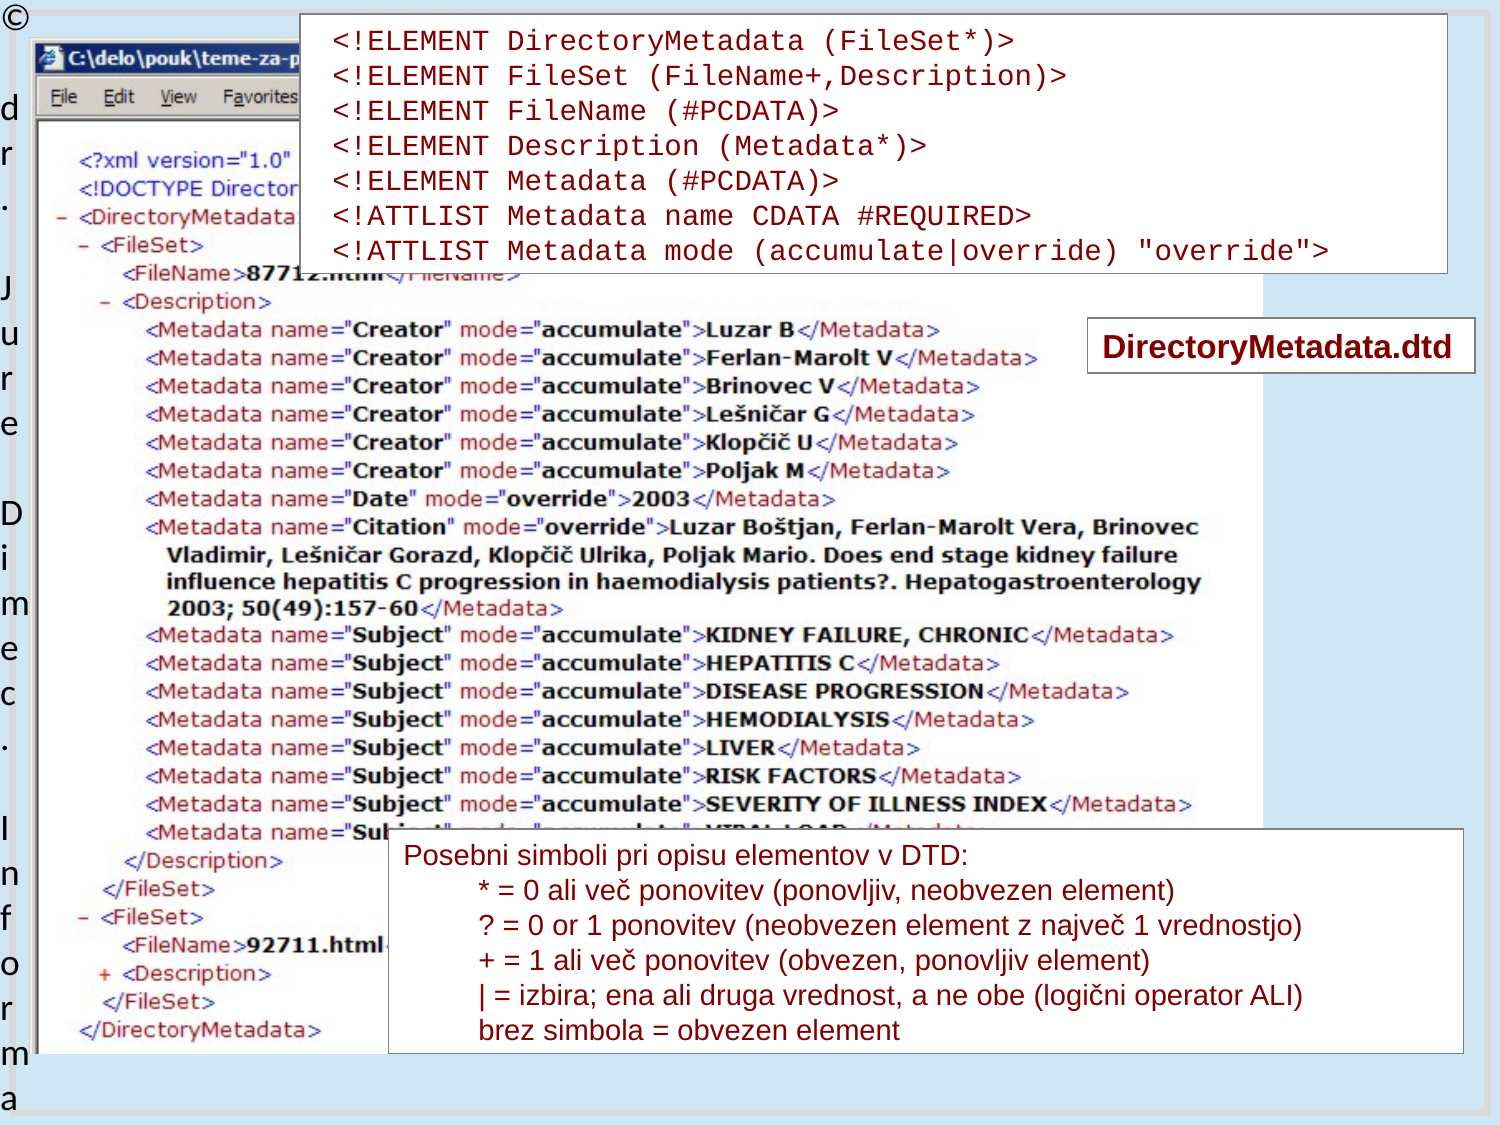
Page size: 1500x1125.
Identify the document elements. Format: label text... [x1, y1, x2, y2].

text_box DirectoryMetadata.dtd [1087, 318, 1475, 373]
text_box <!ELEMENT DirectoryMetadata (FileSet*)> <!ELEMENT FileSet (FileName+,Description)> <!ELEMENT FileName (#PCDATA)> <!ELEMENT Description (Metadata*)> <!ELEMENT Metadata (#PCDATA)> <!ATTLIST Metadata name CDATA #REQUIRED> <!ATTLIST Metadata mode (accumulate|override) "override"> [300, 13, 1448, 274]
picture [29, 37, 1263, 1054]
text_box Posebni simboli pri opisu elementov v DTD: * = 0 ali več ponovitev (ponovljiv, neobvezen element) ? = 0 or 1 ponovitev (neobvezen element z največ 1 vrednostjo) + = 1 ali več ponovitev (obvezen, ponovljiv element) | = izbira; ena ali druga vrednost, a ne obe (logični operator ALI) brez simbola = obvezen element [388, 828, 1464, 1054]
